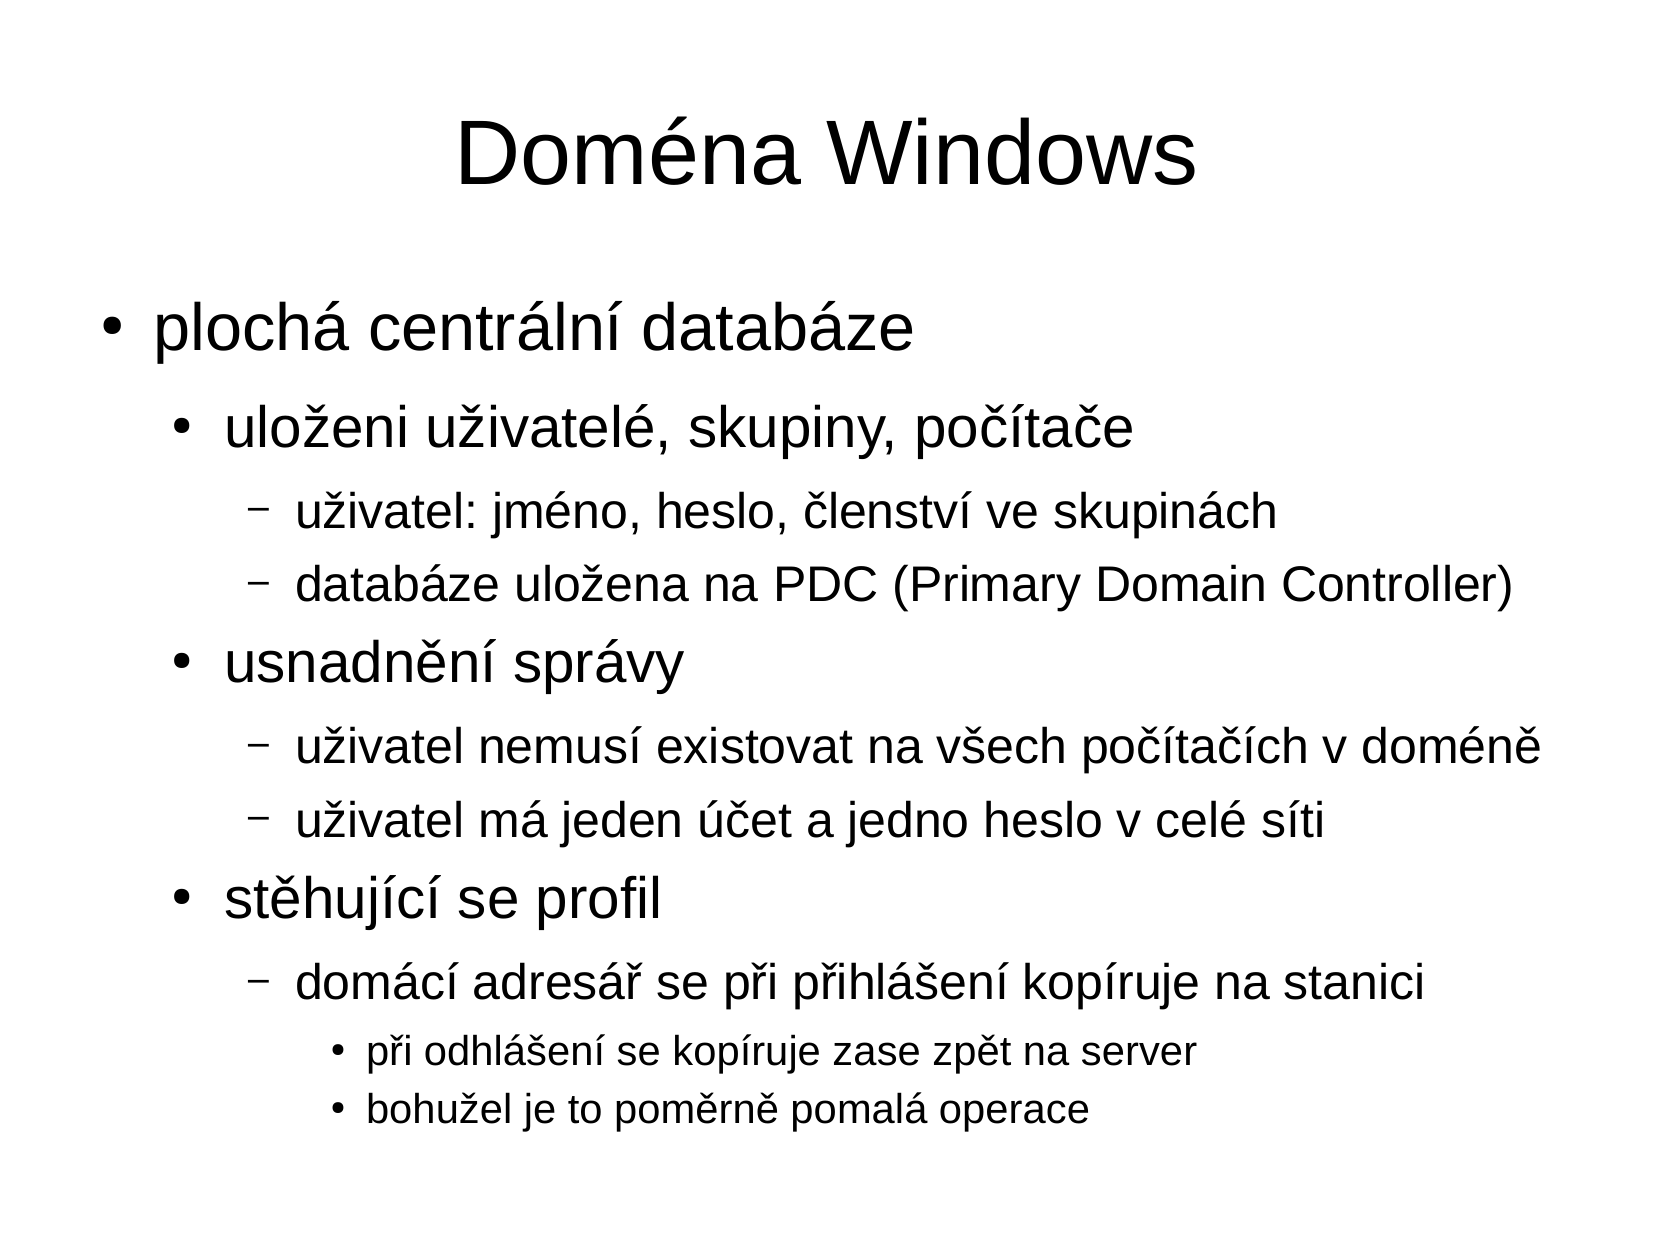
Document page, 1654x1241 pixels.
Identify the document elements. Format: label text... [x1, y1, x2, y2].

title Doména Windows [82, 49, 1571, 257]
list plochá centrální databáze uloženi uživatelé, skupiny, počítače uživatel: jméno, heslo, členství ve skupinách databáze uložena na PDC (Primary Domain Controller) usnadnění správy uživatel nemusí existovat na všech počítačích v doméně uživatel má jeden účet a jedno heslo v celé síti stěhující se profil domácí adresář se při přihlášení kopíruje na stanici při odhlášení se kopíruje zase zpět na server bohužel je to poměrně pomalá operace [82, 290, 1571, 1158]
